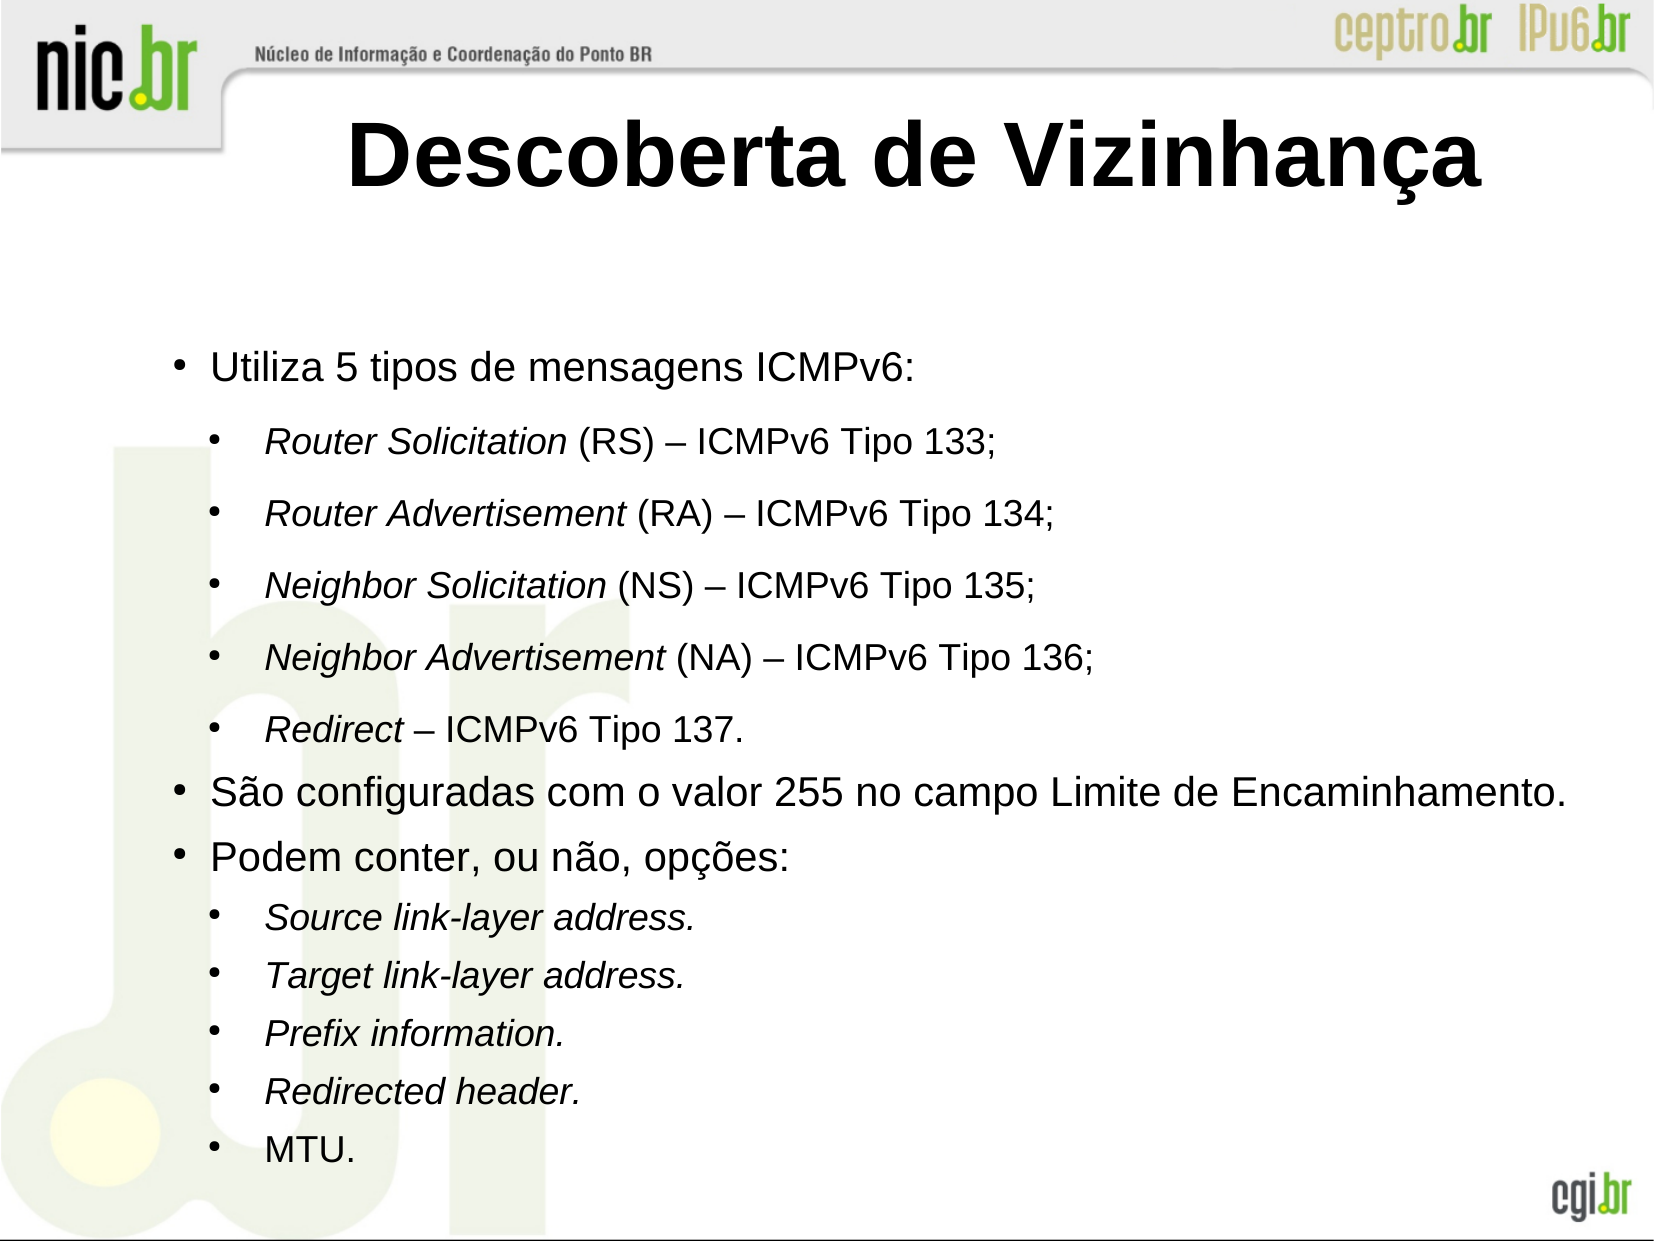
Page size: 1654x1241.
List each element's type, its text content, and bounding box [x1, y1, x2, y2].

picture [0, 0, 1654, 1241]
text_box Utiliza 5 tipos de mensagens ICMPv6: Router Solicitation (RS) – ICMPv6 Tipo 133; Router Advertisement (RA) – ICMPv6 Tipo 134; Neighbor Solicitation (NS) – ICMPv6 Tipo 135; Neighbor Advertisement (NA) – ICMPv6 Tipo 136; Redirect – ICMPv6 Tipo 137. São configuradas com o valor 255 no campo Limite de Encaminhamento. Podem conter, ou não, opções: Source link-layer address. Target link-layer address. Prefix information. Redirected header. MTU. [157, 336, 1598, 975]
text_box Descoberta de Vizinhança [177, 97, 1654, 215]
